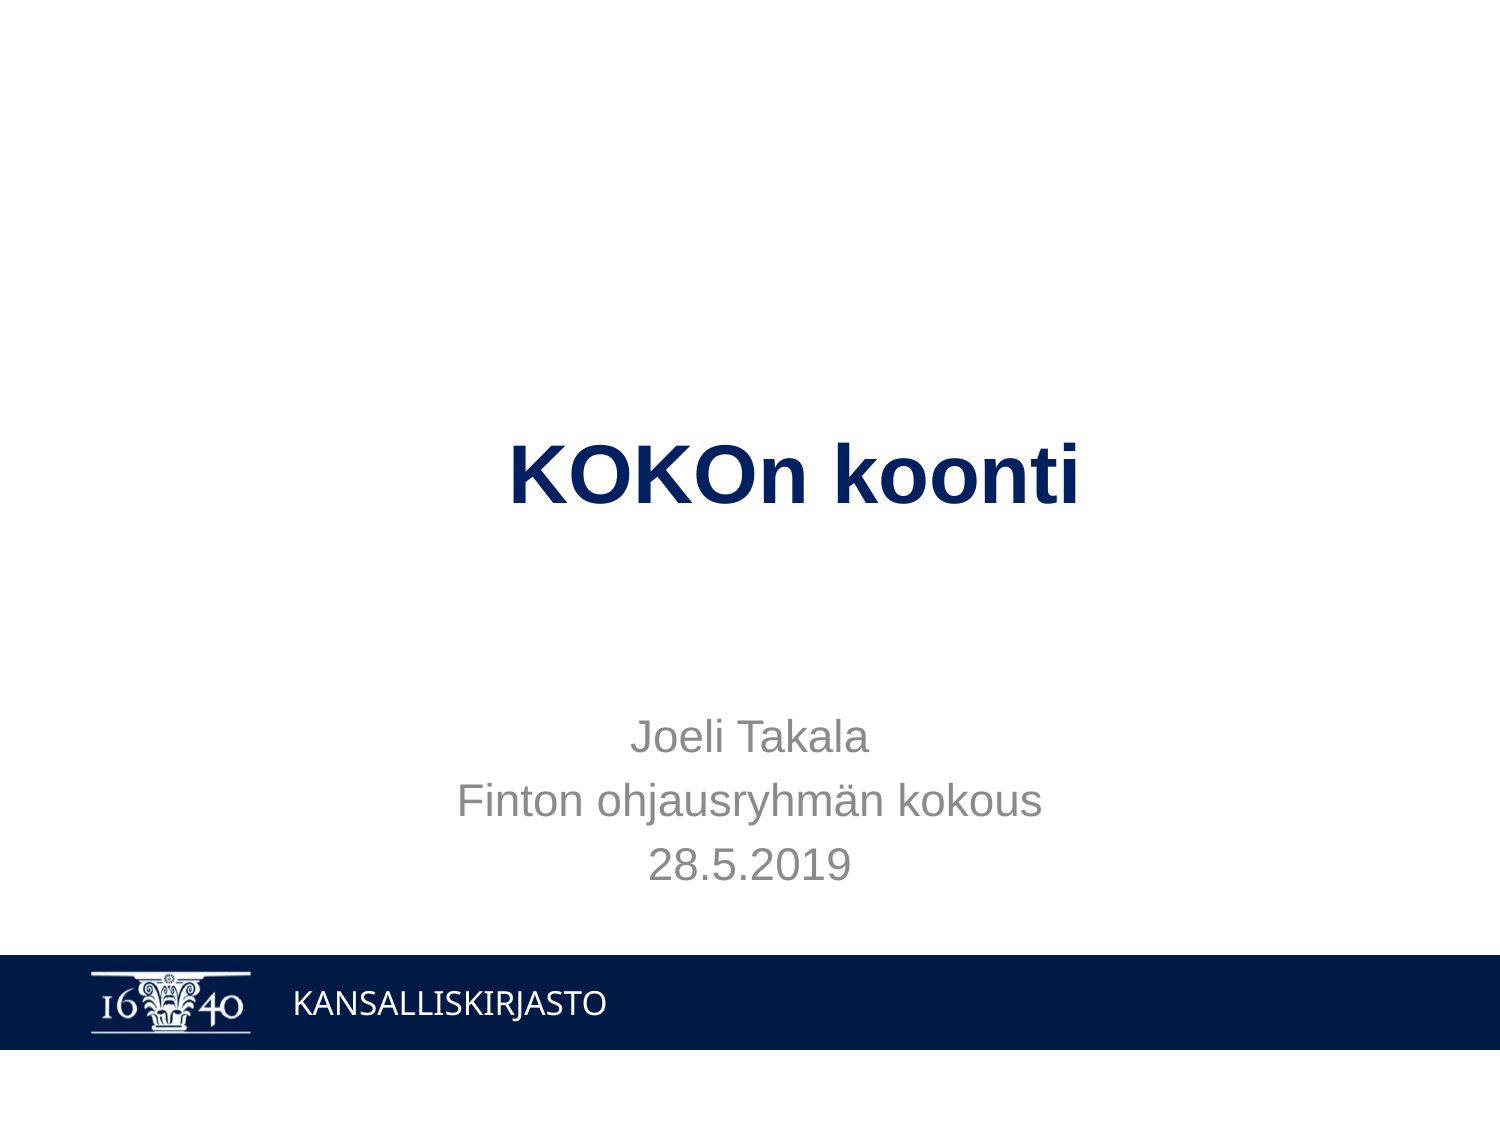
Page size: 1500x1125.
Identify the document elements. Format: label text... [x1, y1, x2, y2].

picture [0, 955, 1500, 1050]
text_box Joeli Takala Finton ohjausryhmän kokous 28.5.2019 [225, 609, 1275, 897]
text_box KOKOn koonti [112, 349, 1406, 591]
